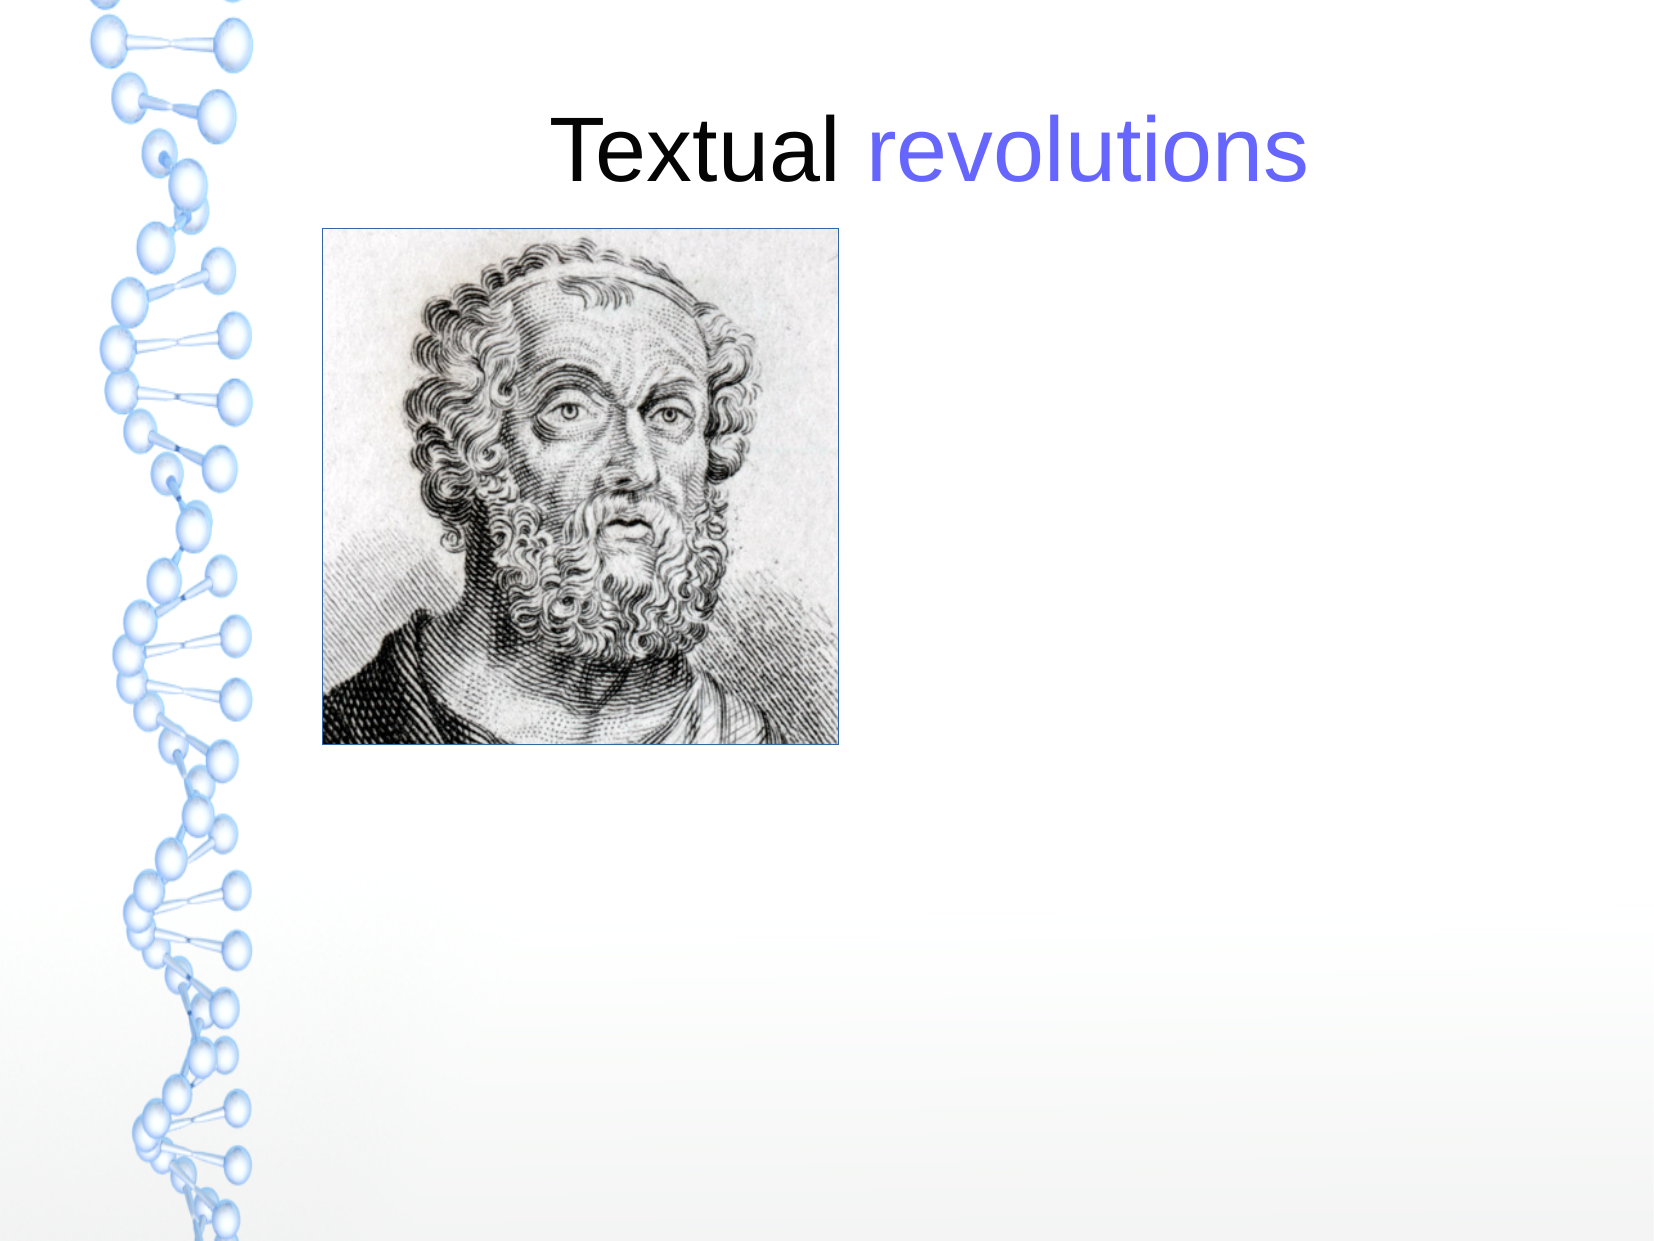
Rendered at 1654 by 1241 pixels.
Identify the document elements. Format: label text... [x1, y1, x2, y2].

title Textual revolutions [265, 47, 1595, 252]
picture [0, 0, 1654, 1241]
